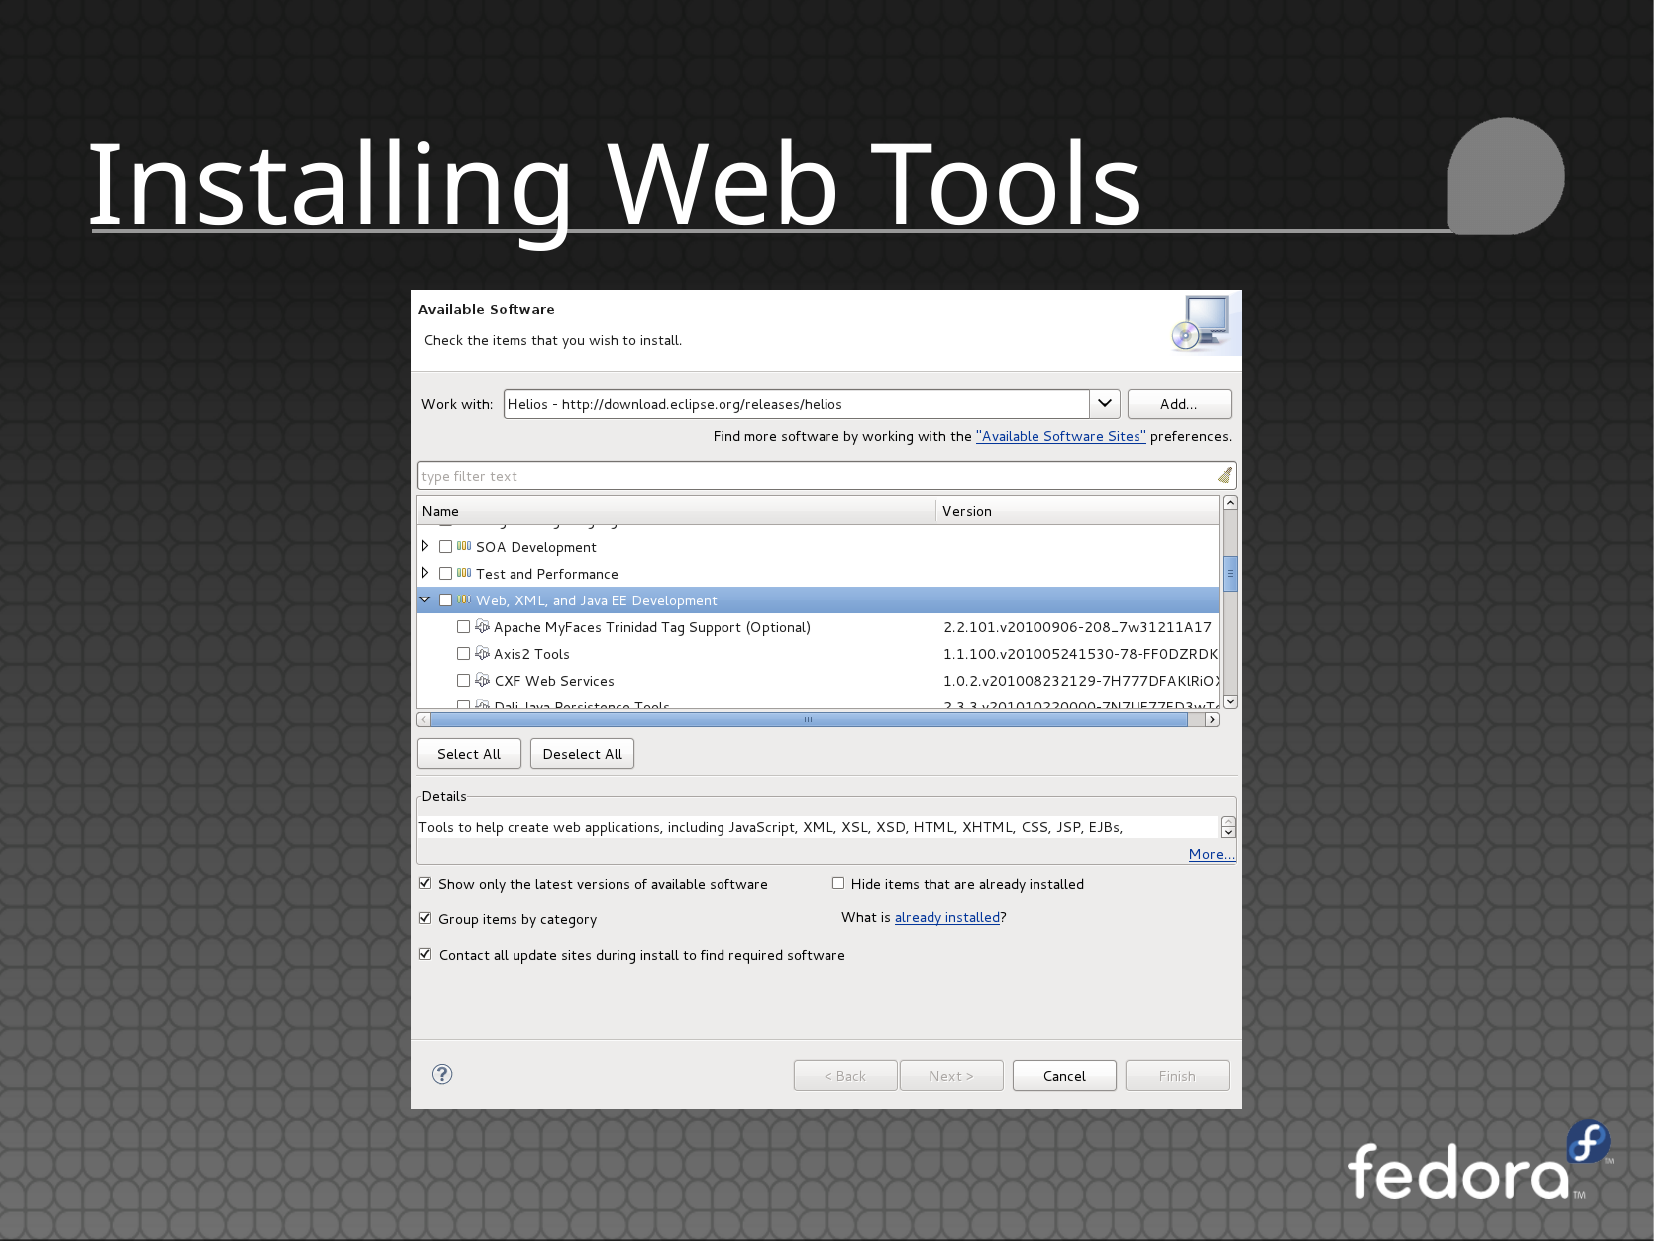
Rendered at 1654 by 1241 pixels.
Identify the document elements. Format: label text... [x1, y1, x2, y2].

picture [0, 0, 1654, 1241]
title Installing Web Tools [86, 112, 1576, 249]
